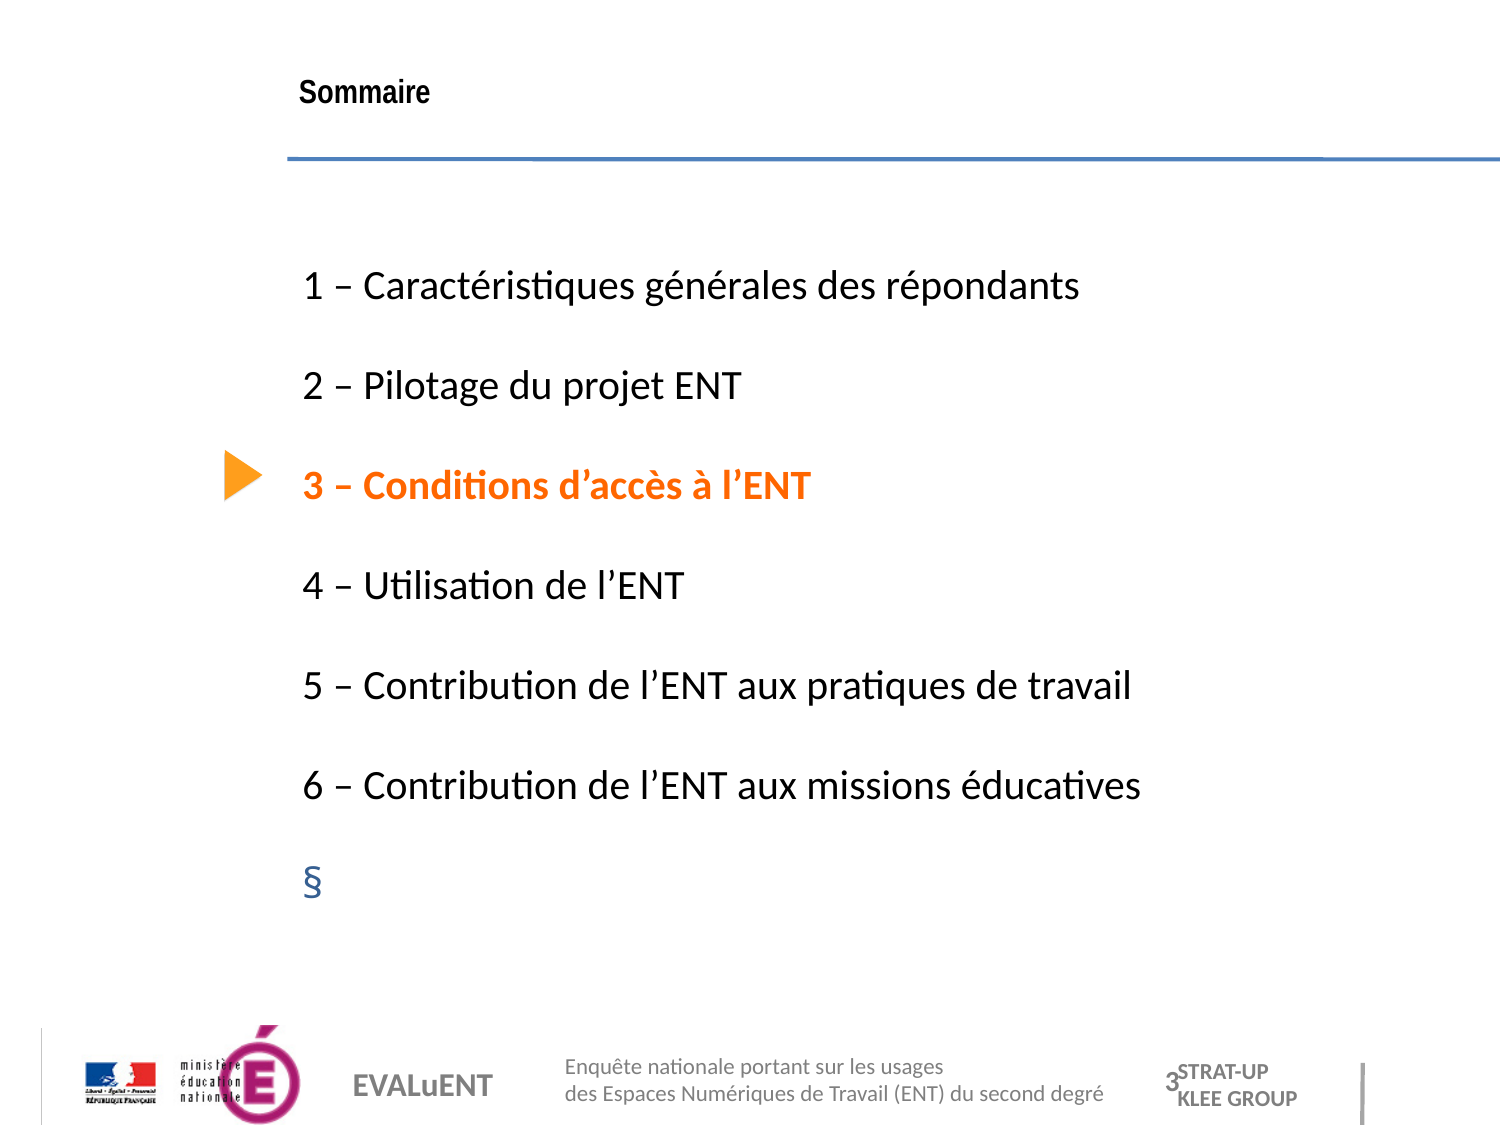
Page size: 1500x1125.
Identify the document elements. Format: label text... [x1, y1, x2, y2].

text_box [224, 449, 263, 501]
text_box 1 – Caractéristiques générales des répondants 2 – Pilotage du projet ENT 3 – Conditions d’accès à l’ENT 4 – Utilisation de l’ENT 5 – Contribution de l’ENT aux pratiques de travail 6 – Contribution de l’ENT aux missions éducatives [287, 200, 1438, 914]
text_box Sommaire [284, 62, 1455, 138]
text_box [1074, 1050, 1426, 1110]
